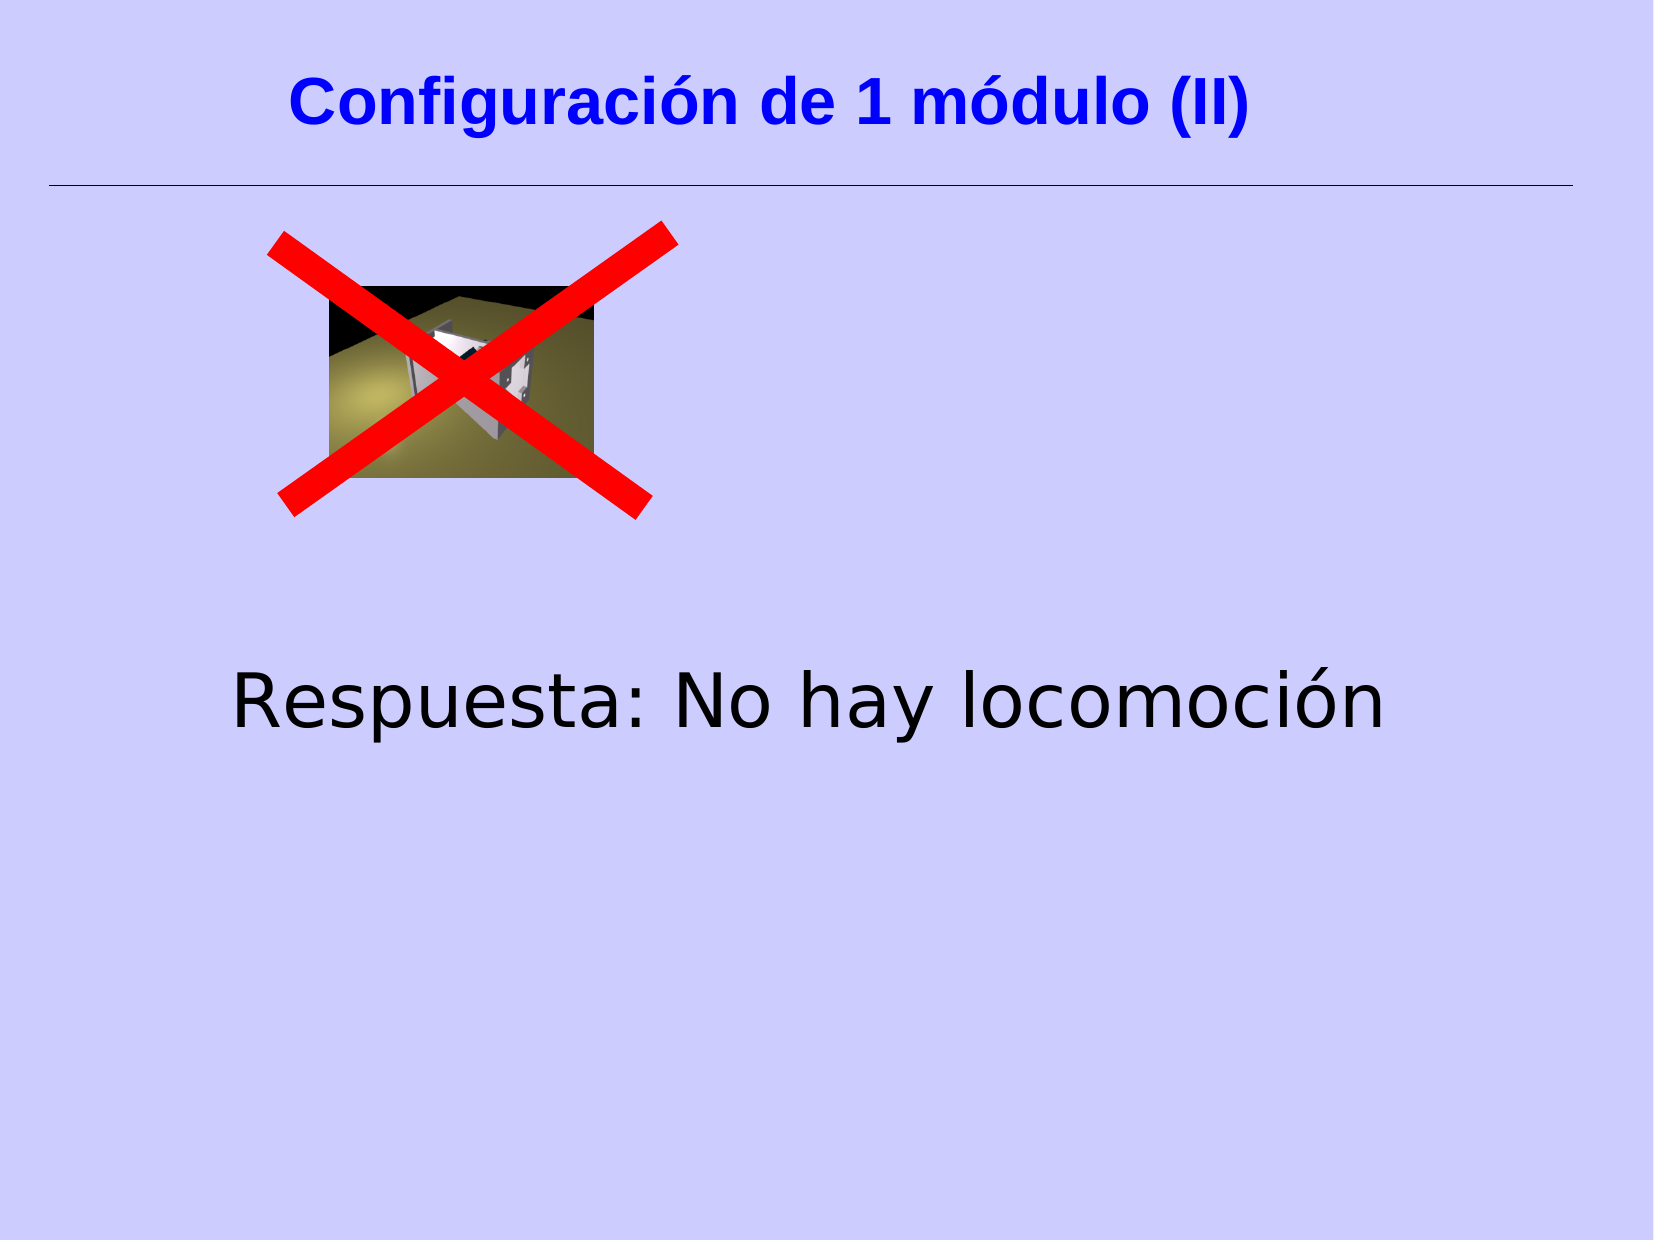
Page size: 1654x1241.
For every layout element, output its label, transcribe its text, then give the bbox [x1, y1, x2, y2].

picture [491, 306, 594, 452]
picture [329, 301, 438, 455]
text_box Respuesta: No hay locomoción [230, 658, 1389, 746]
picture [351, 398, 575, 478]
picture [363, 286, 567, 359]
title Configuración de 1 módulo (II) [132, 0, 1408, 191]
